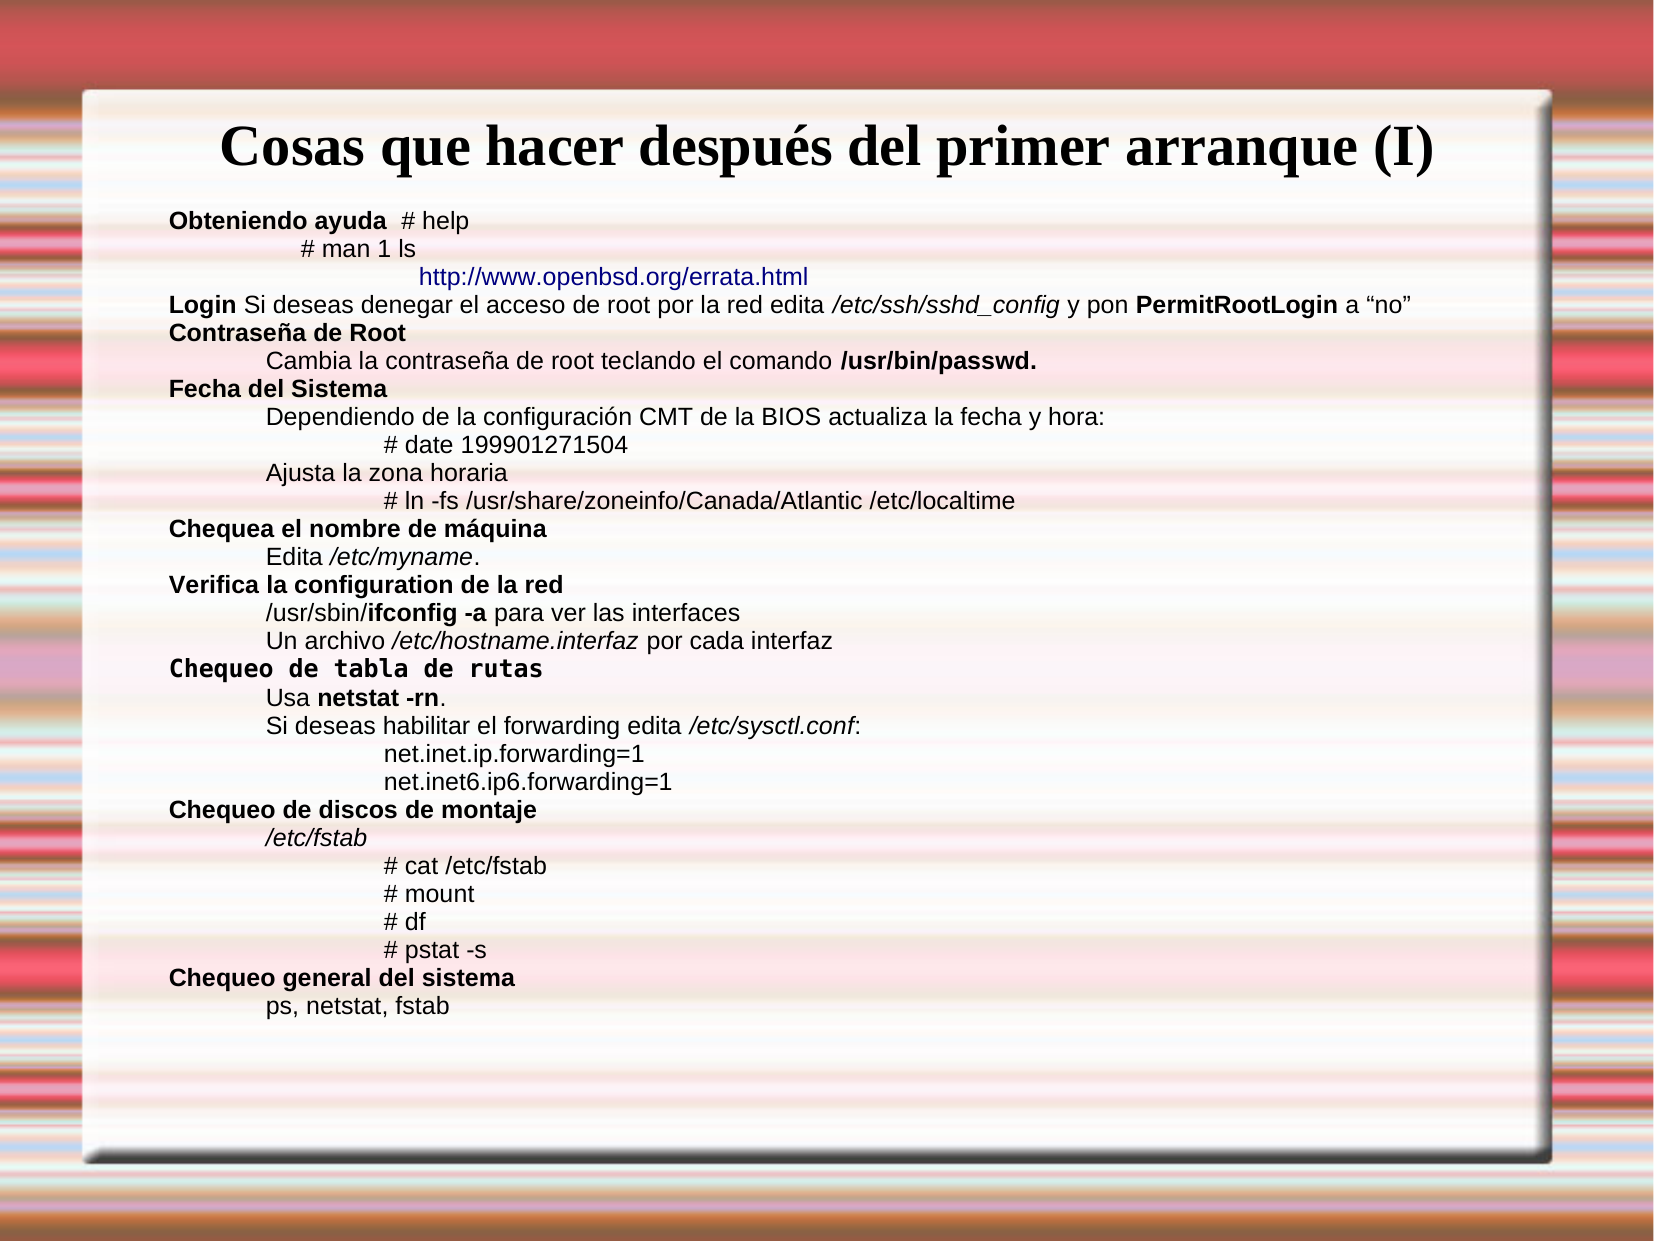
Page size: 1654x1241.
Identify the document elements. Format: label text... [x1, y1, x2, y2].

picture [0, 0, 1654, 1241]
title Cosas que hacer después del primer arranque (I) [121, 102, 1534, 190]
text_box [88, 88, 1536, 1152]
text_box Obteniendo ayuda # help # man 1 ls http://www.openbsd.org/errata.html Login Si deseas denegar el acceso de root por la red edita /etc/ssh/sshd_config y pon PermitRootLogin a “no” Contraseña de Root Cambia la contraseña de root teclando el comando /usr/bin/passwd. Fecha del Sistema Dependiendo de la configuración CMT de la BIOS actualiza la fecha y hora: # date 199901271504 Ajusta la zona horaria # ln -fs /usr/share/zoneinfo/Canada/Atlantic /etc/localtime Chequea el nombre de máquina Edita /etc/myname. Verifica la configuration de la red /usr/sbin/ifconfig -a para ver las interfaces Un archivo /etc/hostname.interfaz por cada interfaz Chequeo de tabla de rutas Usa netstat -rn. Si deseas habilitar el forwarding edita /etc/sysctl.conf: net.inet.ip.forwarding=1 net.inet6.ip6.forwarding=1 Chequeo de discos de montaje /etc/fstab # cat /etc/fstab # mount # df # pstat -s Chequeo general del sistema ps, netstat, fstab [147, 206, 1477, 1128]
